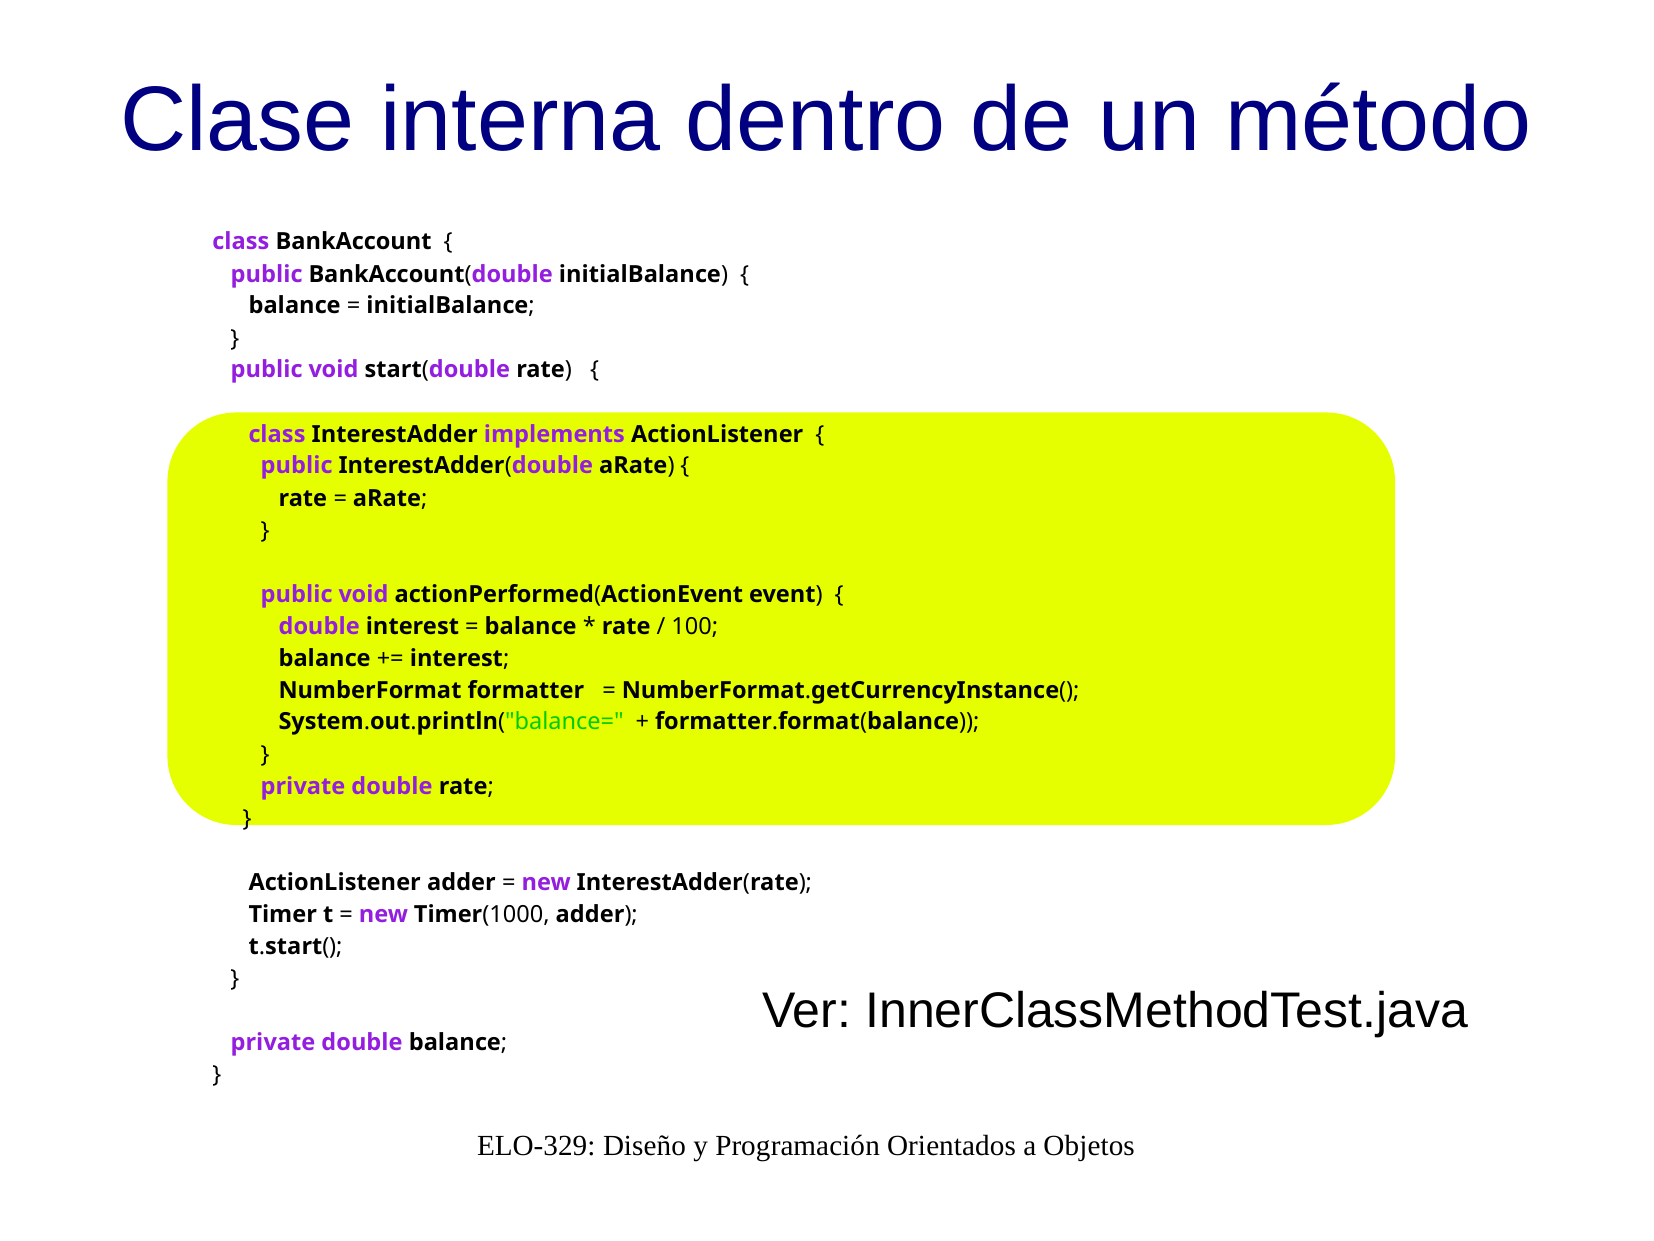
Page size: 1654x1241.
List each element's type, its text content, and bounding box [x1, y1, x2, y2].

text_box [167, 416, 212, 821]
list class BankAccount { public BankAccount(double initialBalance) { balance = initialBalance; } public void start(double rate) { class InterestAdder implements ActionListener { public InterestAdder(double aRate) { rate = aRate; } public void actionPerformed(ActionEvent event) { double interest = balance * rate / 100; balance += interest; NumberFormat formatter = NumberFormat.getCurrencyInstance(); System.out.println("balance=" + formatter.format(balance)); } private double rate; } ActionListener adder = new InterestAdder(rate); Timer t = new Timer(1000, adder); t.start(); } private double balance; } [212, 225, 1426, 1126]
title Clase interna dentro de un método [82, 49, 1571, 188]
text_box Ver: InnerClassMethodTest.java [747, 975, 1514, 1052]
